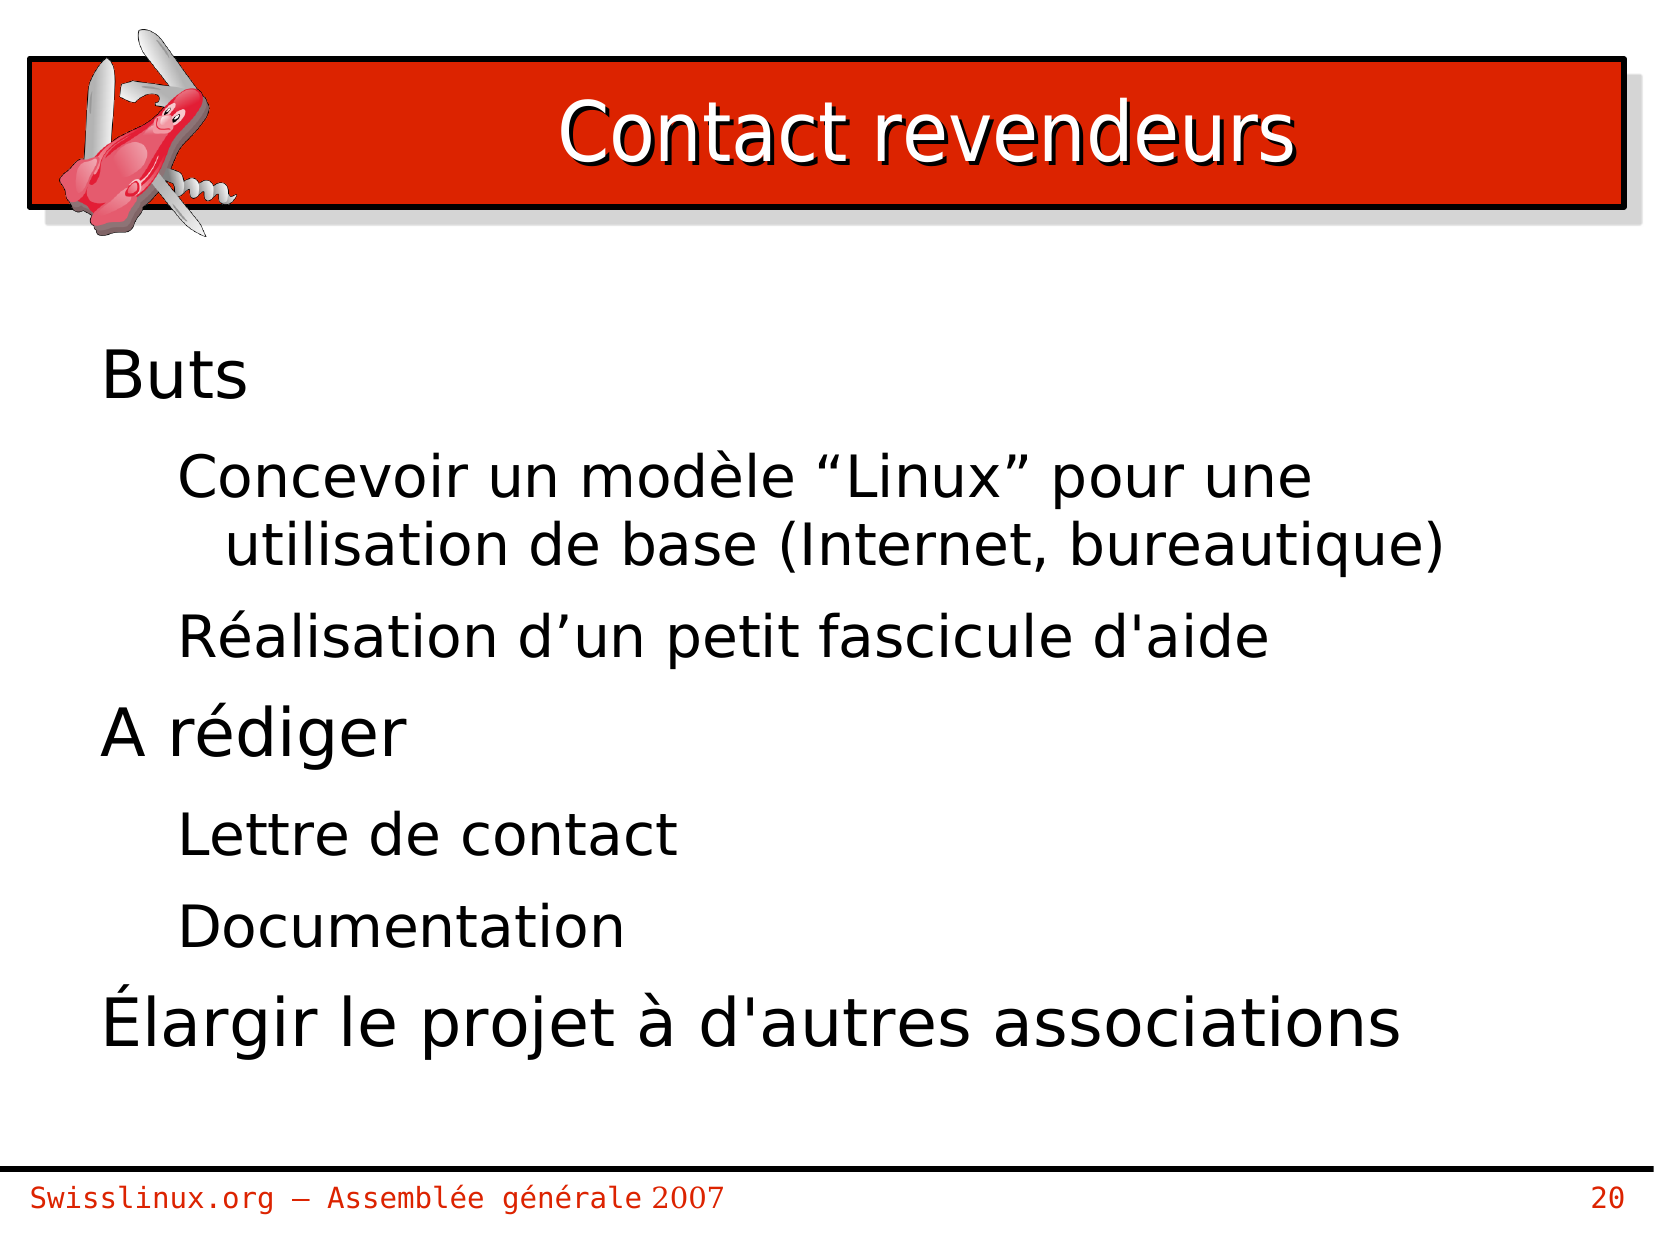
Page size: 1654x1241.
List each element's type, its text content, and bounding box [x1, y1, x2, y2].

picture [59, 29, 237, 237]
title Contact revendeurs [259, 84, 1595, 182]
list Buts Concevoir un modèle “Linux” pour une utilisation de base (Internet, bureautique) Réalisation d’un petit fascicule d'aide A rédiger Lettre de contact Documentation Élargir le projet à d'autres associations [82, 290, 1571, 1109]
